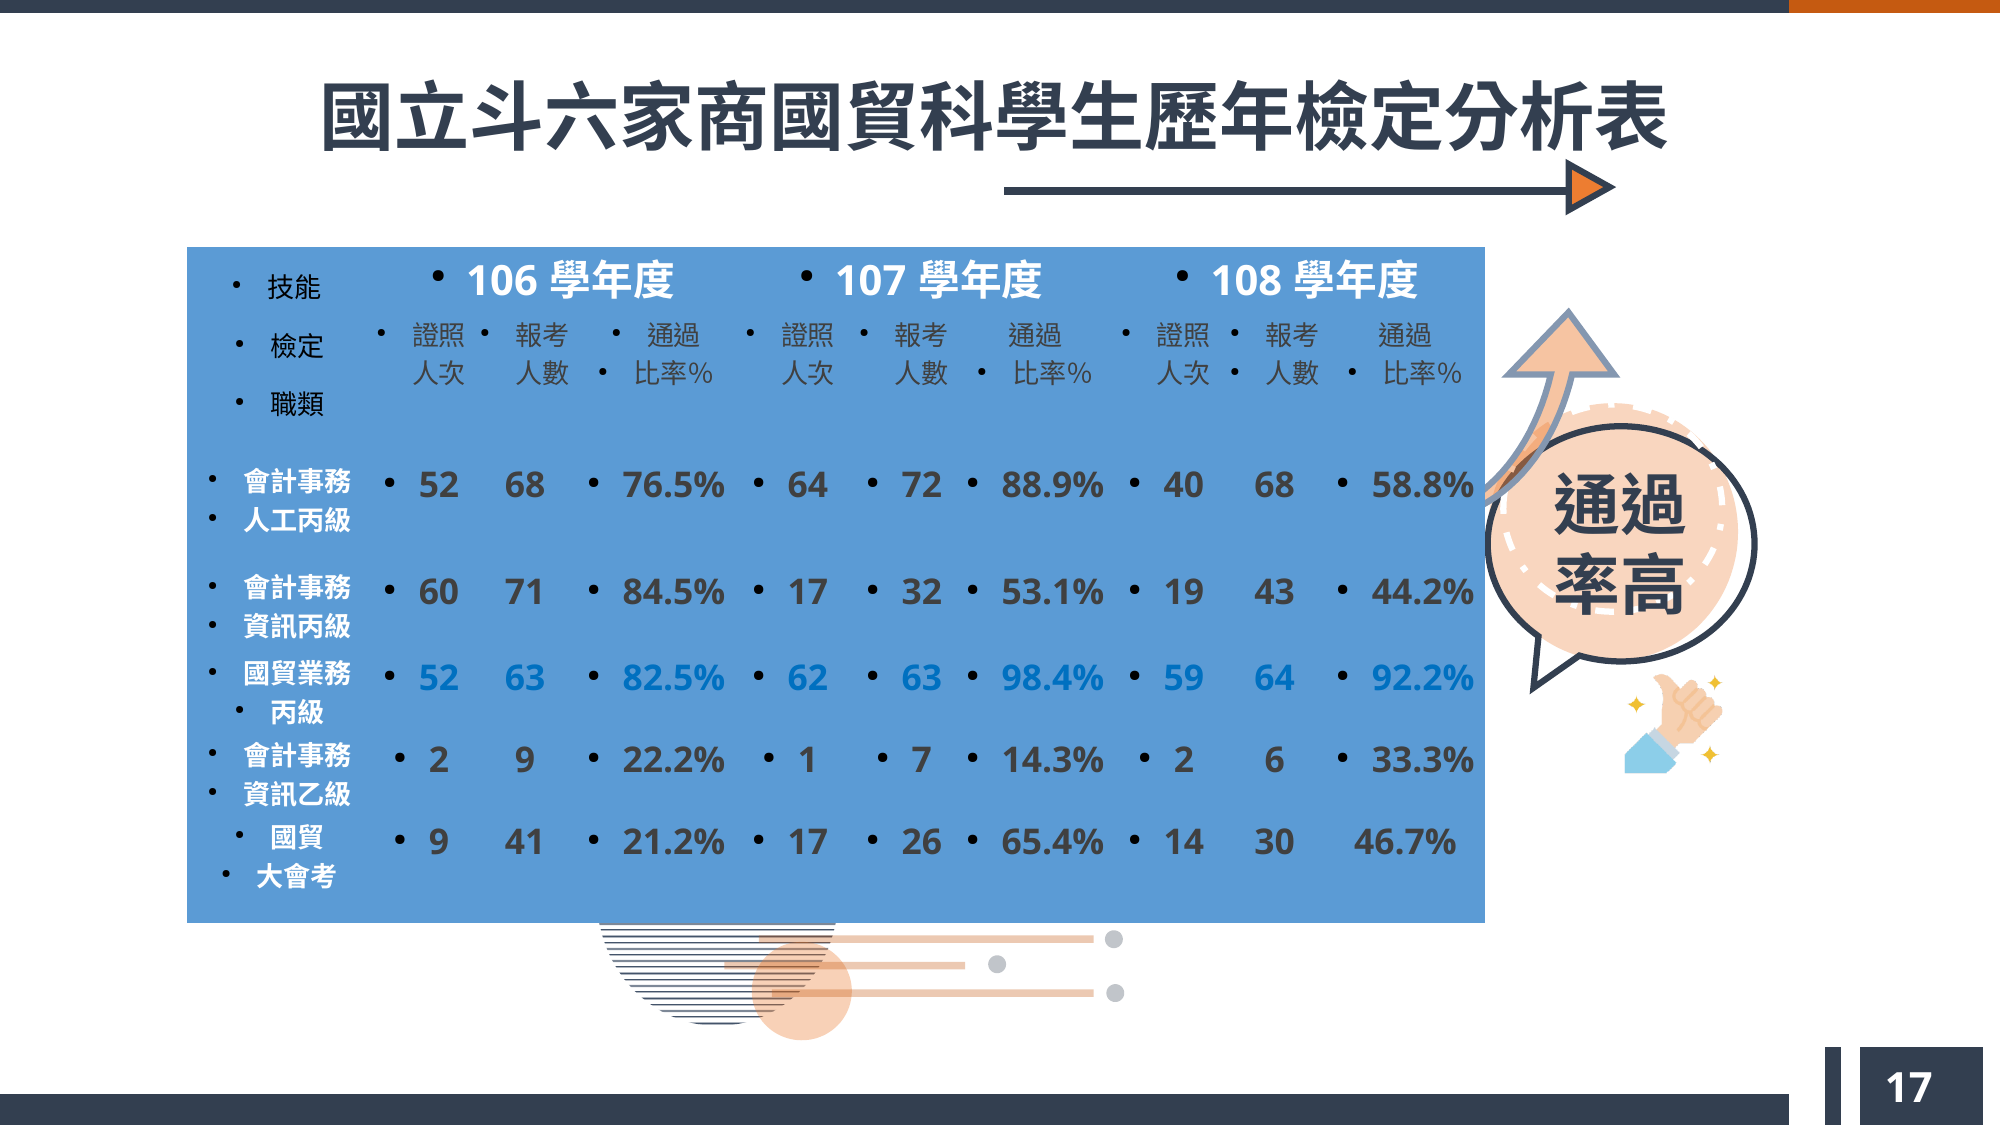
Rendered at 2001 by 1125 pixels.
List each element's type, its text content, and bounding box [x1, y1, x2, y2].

table_cell 30 [1223, 816, 1326, 923]
table_cell 26 [847, 816, 961, 923]
text_box [1541, 633, 1691, 658]
table_cell 6 [1223, 734, 1326, 816]
table_cell 92.2% [1326, 652, 1485, 734]
text_box [1541, 430, 1701, 455]
table_header 108學年度 [1110, 247, 1485, 314]
text_box 通過率高 [1538, 455, 1738, 633]
picture [1621, 669, 1728, 777]
table_cell 84.5% [580, 567, 733, 652]
table_cell 17 [733, 816, 847, 923]
table_cell 9 [470, 734, 580, 816]
table_cell 63 [470, 652, 580, 734]
table_header 107學年度 [733, 247, 1110, 314]
table_cell 證照人次 [733, 314, 847, 460]
table_cell 72 [847, 460, 961, 567]
table_cell 44.2% [1326, 567, 1485, 652]
text_box [1004, 164, 1610, 211]
table_cell 14.3% [961, 734, 1110, 816]
table_cell 68 [1223, 460, 1326, 567]
table_cell 21.2% [580, 816, 733, 923]
table_cell 59 [1110, 652, 1223, 734]
table_cell 2 [372, 734, 470, 816]
table_cell 14 [1110, 816, 1223, 923]
table_cell 52 [372, 460, 470, 567]
text_box 國立斗六家商國貿科學生歷年檢定分析表 [304, 62, 1809, 169]
table_cell 國貿業務 丙級 [187, 652, 372, 734]
table_cell 報考 人數 [1223, 314, 1326, 460]
table_cell 41 [470, 816, 580, 923]
text_box [599, 923, 1094, 1041]
table_cell 43 [1223, 567, 1326, 652]
table_cell 通過 比率％ [961, 314, 1110, 460]
table_cell 報考人數 [847, 314, 961, 460]
table_cell 19 [1110, 567, 1223, 652]
table_cell 通過 比率％ [1326, 314, 1485, 460]
table_header 106學年度 [372, 247, 733, 314]
table_cell 33.3% [1326, 734, 1485, 816]
text_box [1485, 312, 1691, 631]
table_cell 40 [1110, 460, 1223, 567]
table_cell 證照人次 [372, 314, 470, 460]
table_cell 71 [470, 567, 580, 652]
table_cell 98.4% [961, 652, 1110, 734]
table_cell 63 [847, 652, 961, 734]
table_cell 1 [733, 734, 847, 816]
table_cell 88.9% [961, 460, 1110, 567]
text_box [1104, 930, 1123, 949]
table_cell 60 [372, 567, 470, 652]
table_cell 68 [470, 460, 580, 567]
table_cell 53.1% [961, 567, 1110, 652]
table_cell 76.5% [580, 460, 733, 567]
table_cell 46.7% [1326, 816, 1485, 923]
table_cell 32 [847, 567, 961, 652]
text_box [988, 955, 1007, 974]
table_cell 7 [847, 734, 961, 816]
text_box [1694, 433, 1711, 452]
table_cell 22.2% [580, 734, 733, 816]
table_cell 會計事務 人工丙級 [187, 460, 372, 567]
table_cell 2 [1110, 734, 1223, 816]
table_cell 52 [372, 652, 470, 734]
table_cell 9 [372, 816, 470, 923]
text_box [1106, 984, 1125, 1002]
table_cell 82.5% [580, 652, 733, 734]
table_cell 報考人數 [470, 314, 580, 460]
table_cell 64 [733, 460, 847, 567]
table_header 技能 檢定 職類 [187, 247, 372, 460]
table_cell 64 [1223, 652, 1326, 734]
table_cell 17 [733, 567, 847, 652]
table_cell 62 [733, 652, 847, 734]
table_cell 58.8% [1326, 460, 1485, 567]
table_cell 65.4% [961, 816, 1110, 923]
table_cell 會計事務 資訊丙級 [187, 567, 372, 652]
table_cell 會計事務 資訊乙級 [187, 734, 372, 816]
table_cell 國貿 大會考 [187, 816, 372, 923]
table_cell 證照人次 [1110, 314, 1223, 460]
table_cell 通過 比率％ [580, 314, 733, 460]
